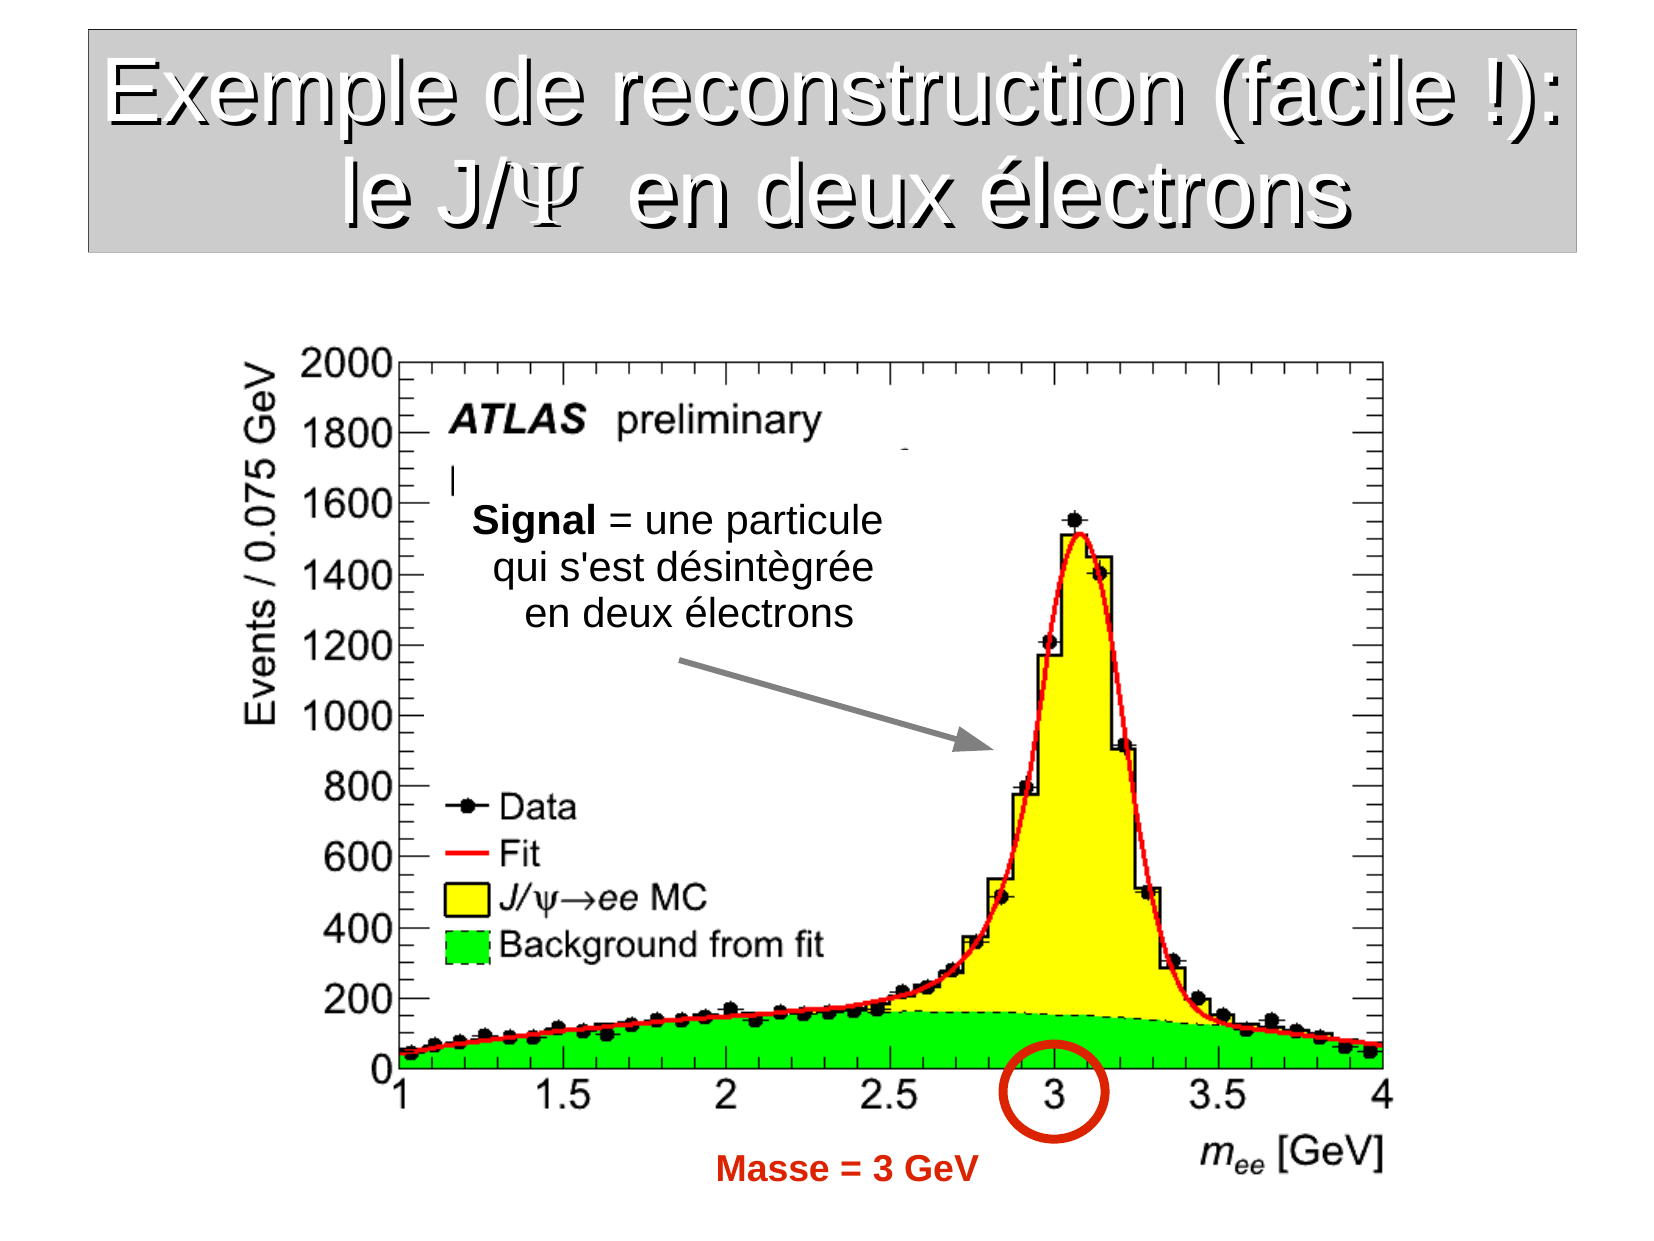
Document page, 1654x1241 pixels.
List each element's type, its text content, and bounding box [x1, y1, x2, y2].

picture [200, 318, 1445, 1212]
text_box Masse = 3 GeV [700, 1140, 995, 1216]
text_box [454, 450, 1145, 571]
text_box [424, 540, 815, 766]
text_box Signal = une particule qui s'est désintègrée en deux électrons [457, 489, 911, 644]
title Exemple de reconstruction (facile !): le J/Y en deux électrons [88, 29, 1577, 253]
